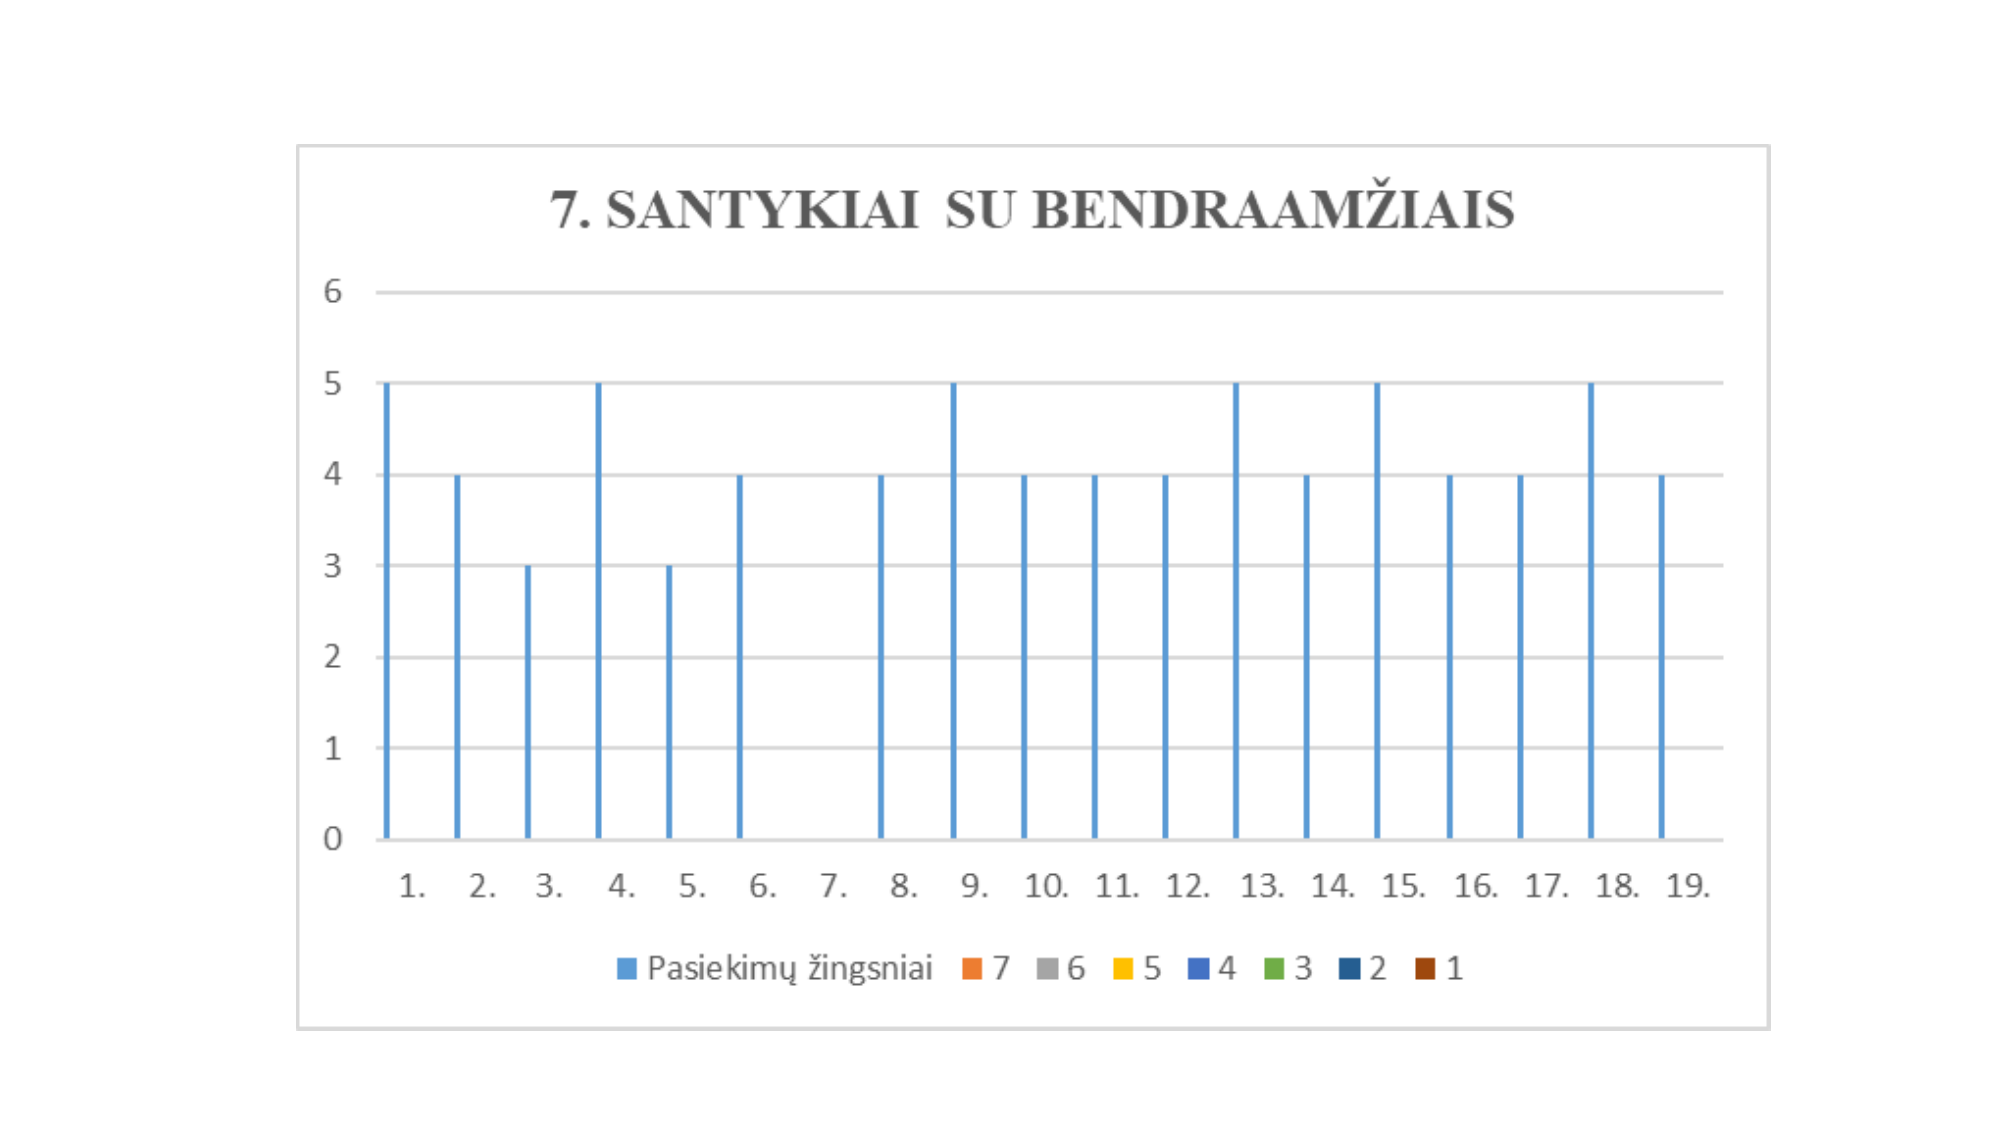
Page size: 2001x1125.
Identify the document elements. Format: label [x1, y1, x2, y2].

picture [296, 144, 1771, 1031]
